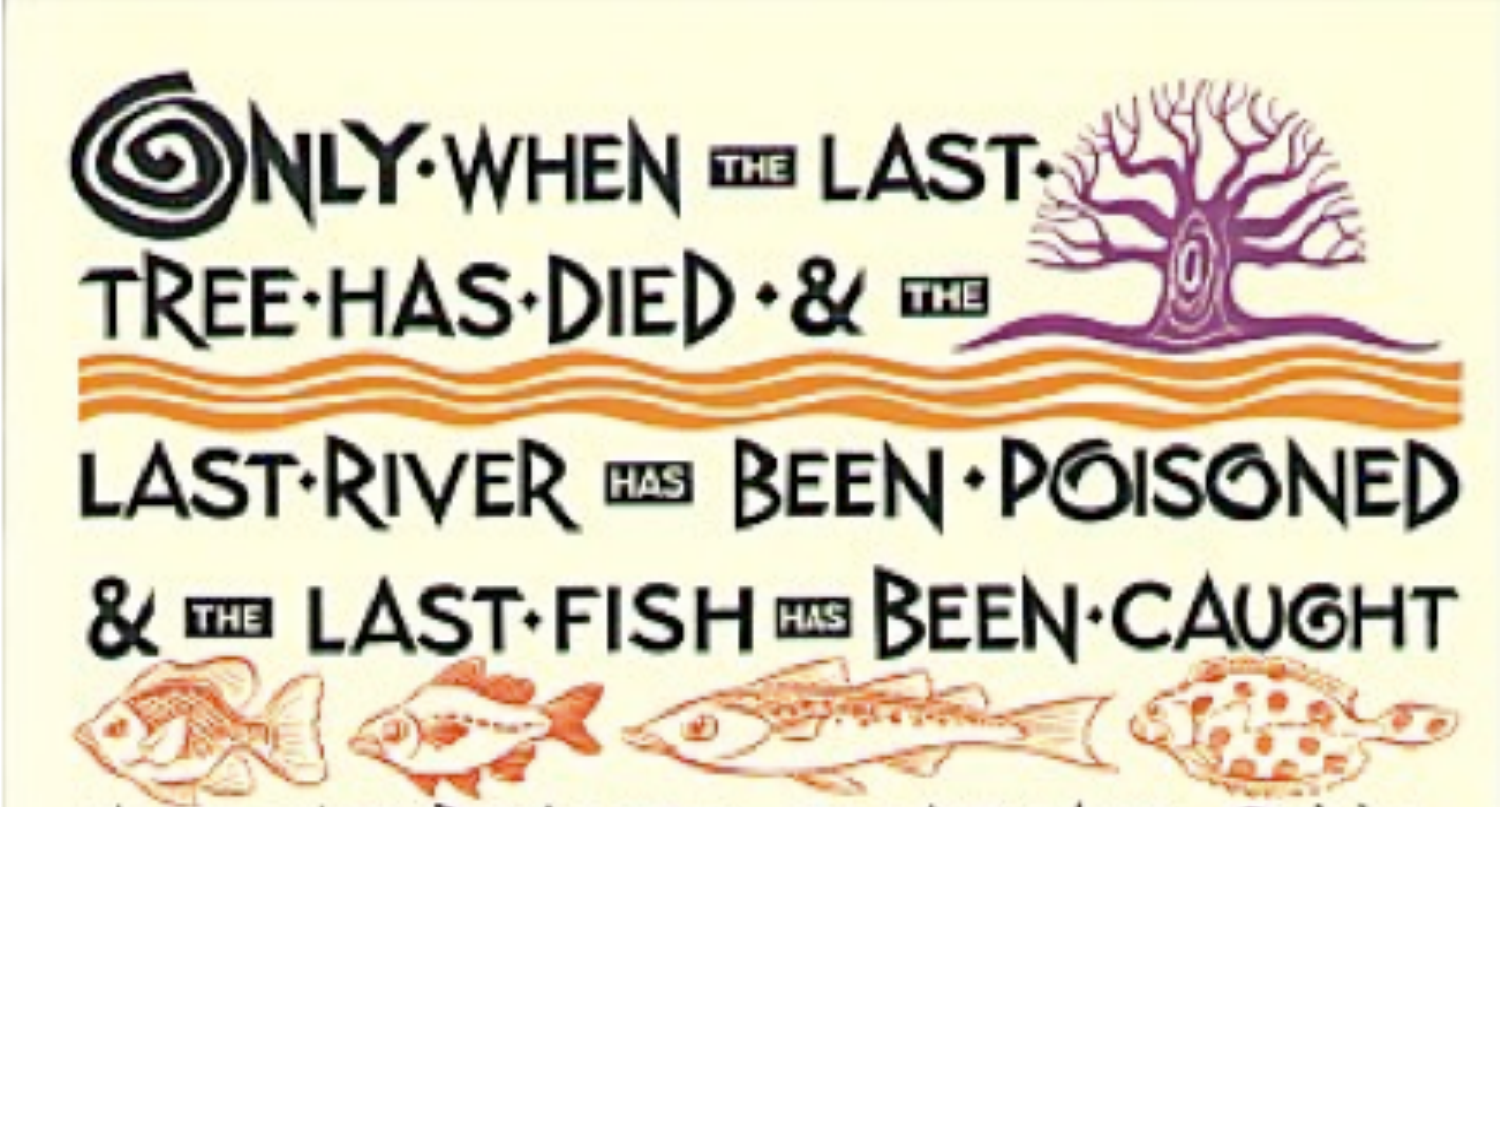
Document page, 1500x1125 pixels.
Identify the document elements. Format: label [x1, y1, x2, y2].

text_box [0, 807, 1500, 1125]
picture [0, 0, 1500, 807]
